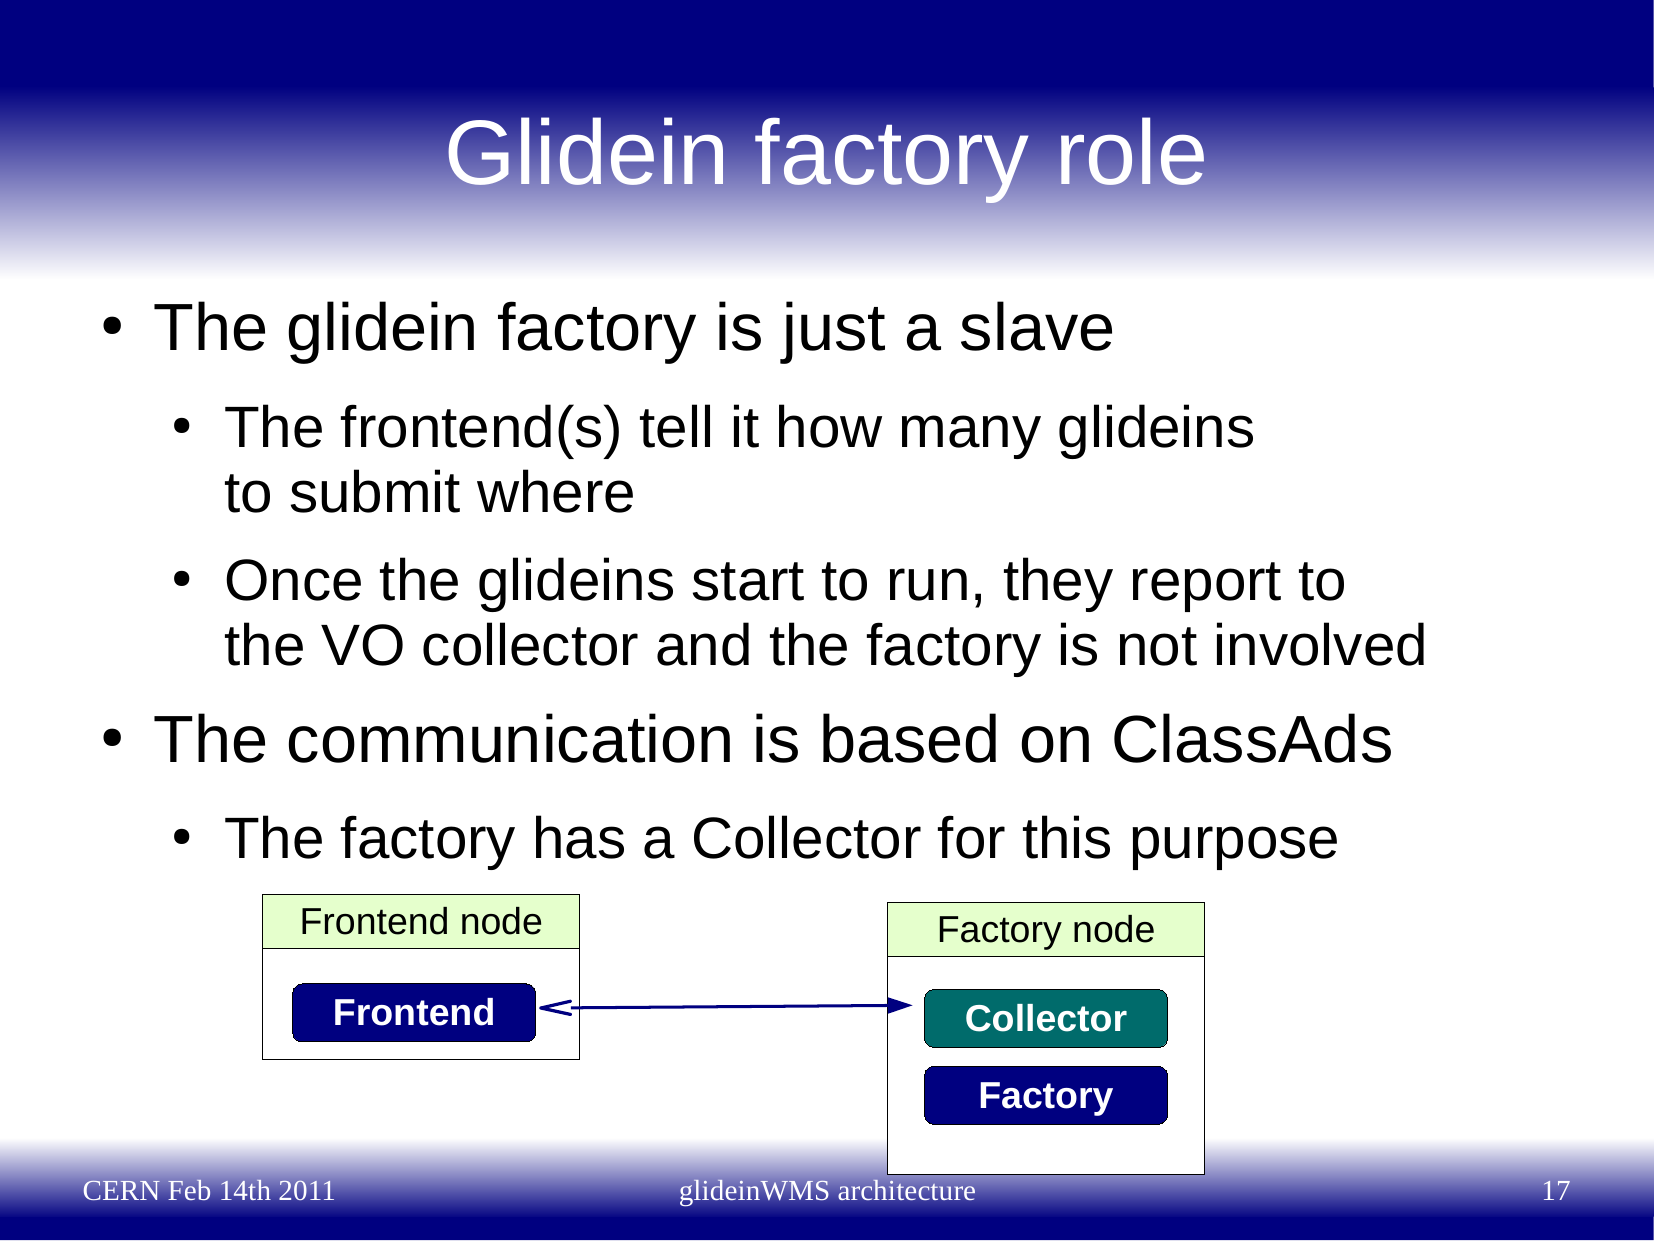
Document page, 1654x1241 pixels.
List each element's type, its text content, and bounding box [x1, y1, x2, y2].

text_box Factory [924, 1066, 1168, 1125]
title Glidein factory role [82, 56, 1571, 250]
text_box Collector [924, 989, 1168, 1048]
text_box Frontend node [262, 894, 580, 949]
list The glidein factory is just a slave The frontend(s) tell it how many glideins to submit where Once the glideins start to run, they report to the VO collector and the factory is not involved The communication is based on ClassAds The factory has a Collector for this purpose [82, 290, 1571, 1109]
text_box [262, 949, 580, 1060]
text_box Frontend [292, 983, 536, 1042]
text_box Factory node [887, 902, 1205, 957]
text_box [887, 957, 1205, 1175]
